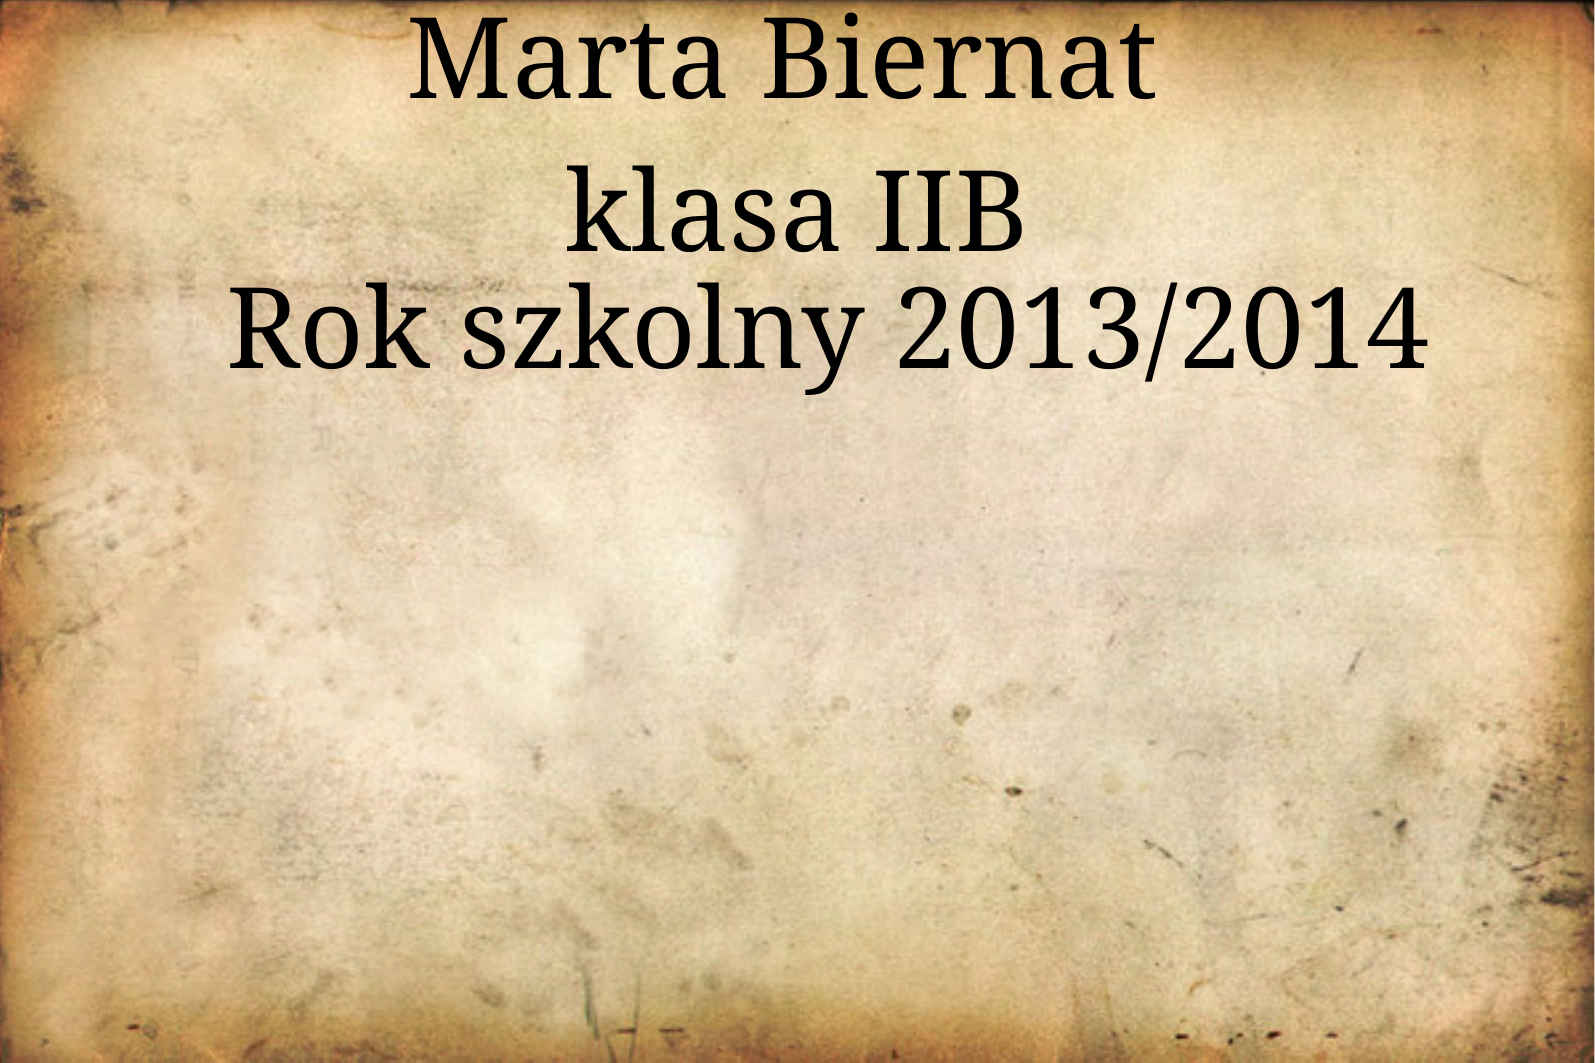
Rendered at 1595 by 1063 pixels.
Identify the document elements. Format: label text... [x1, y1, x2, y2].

picture [0, 0, 1595, 1063]
list Rok szkolny 2013/2014 [79, 248, 1515, 951]
title Marta Biernat klasa IIB [79, 3, 1515, 248]
